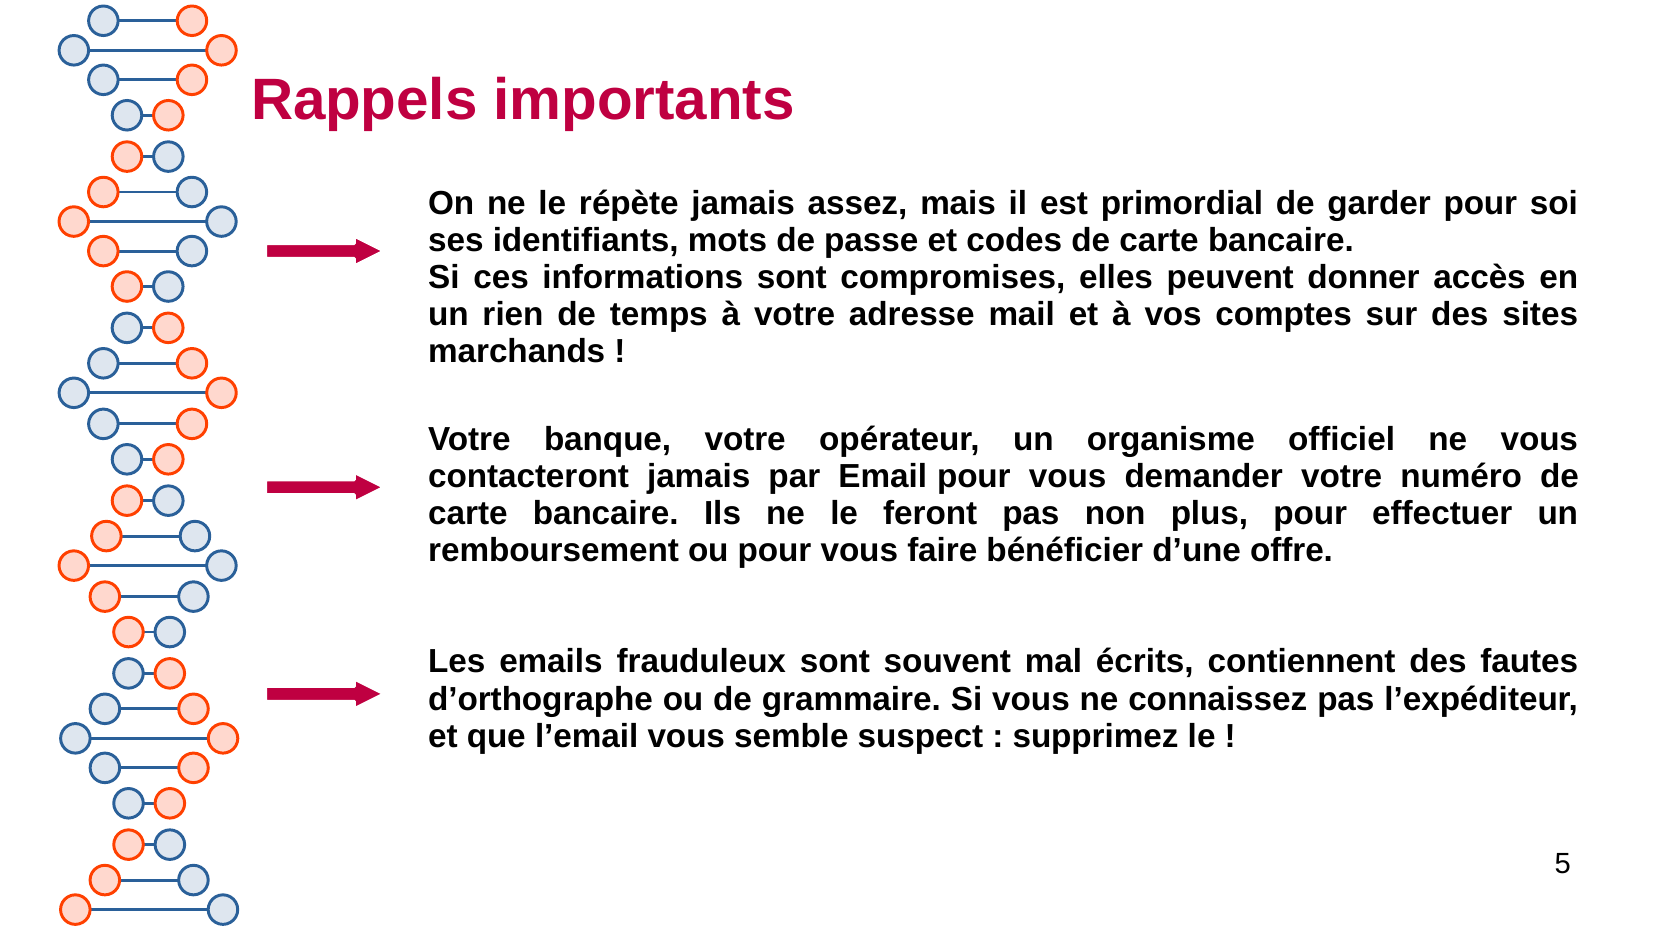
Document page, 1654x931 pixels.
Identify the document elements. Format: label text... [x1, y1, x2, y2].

text_box Rappels importants [236, 59, 1034, 148]
text_box [265, 236, 384, 266]
text_box Votre banque, votre opérateur, un organisme officiel ne vous contacteront jamais par Email pour vous demander votre numéro de carte bancaire. Ils ne le feront pas non plus, pour effectuer un remboursement ou pour vous faire bénéficier d’une offre. Les emails frauduleux sont souvent mal écrits, contiennent des fautes d’orthographe ou de grammaire. Si vous ne connaissez pas l’expéditeur, et que l’email vous semble suspect : supprimez le ! [413, 413, 1595, 827]
text_box [265, 679, 384, 709]
text_box [265, 472, 384, 503]
text_box On ne le répète jamais assez, mais il est primordial de garder pour soi ses identifiants, mots de passe et codes de carte bancaire. Si ces informations sont compromises, elles peuvent donner accès en un rien de temps à votre adresse mail et à vos comptes sur des sites marchands ! [413, 177, 1595, 413]
